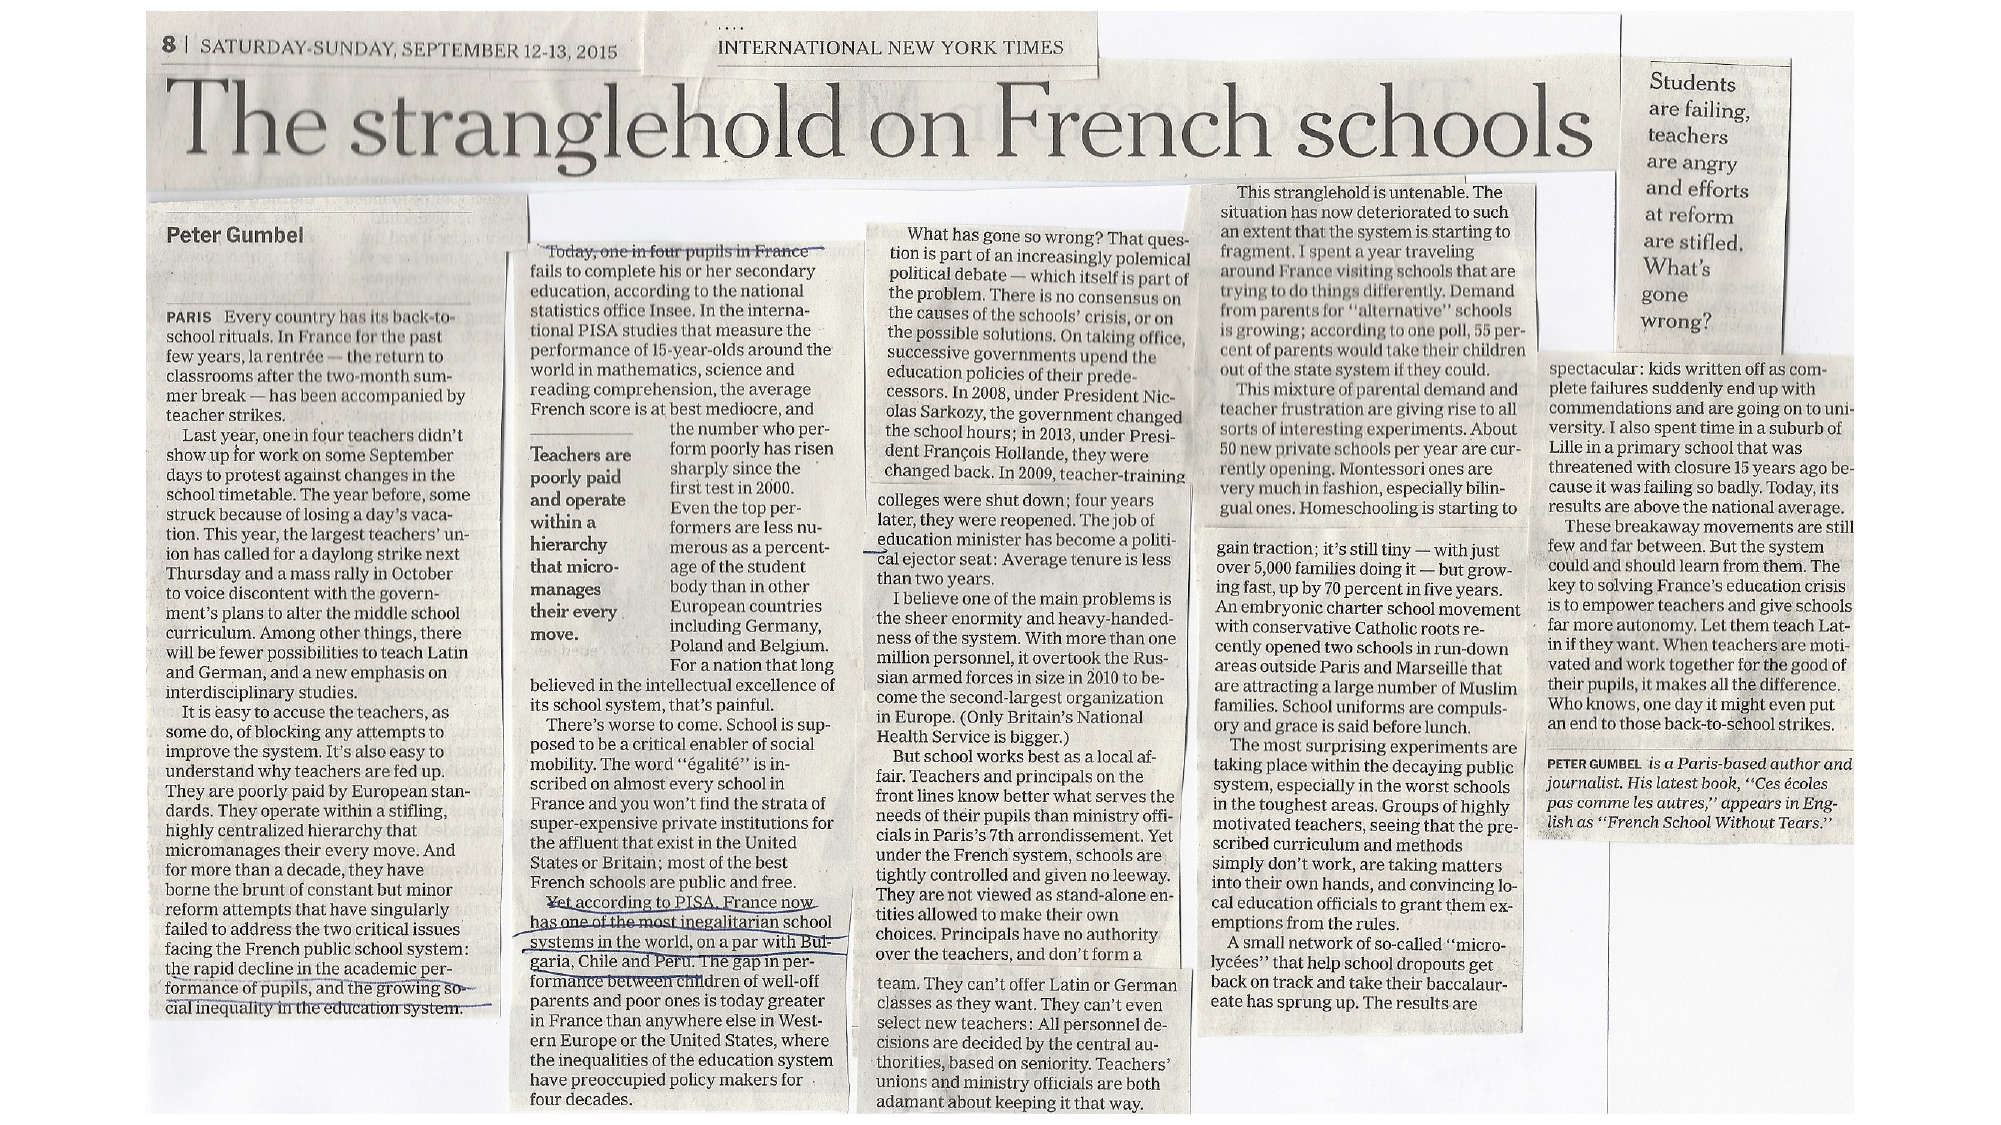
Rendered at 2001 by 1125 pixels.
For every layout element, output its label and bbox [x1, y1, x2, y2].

picture [146, 11, 1854, 1114]
